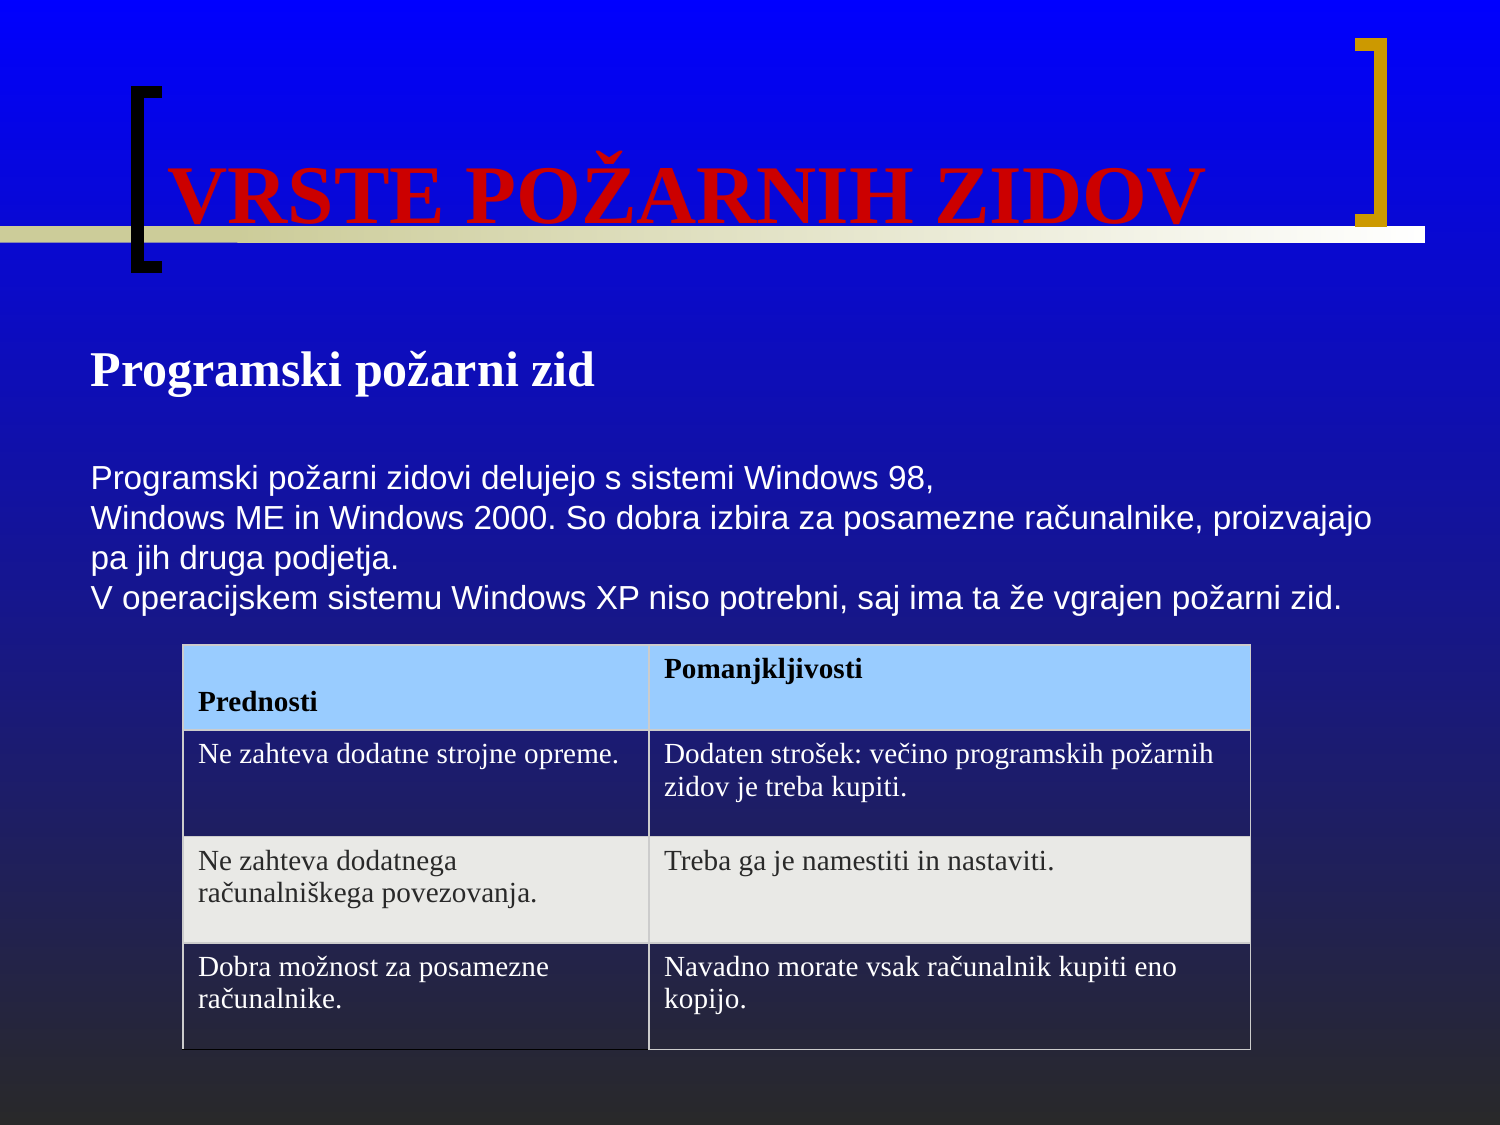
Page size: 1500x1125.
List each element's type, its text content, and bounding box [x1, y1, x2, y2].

title VRSTE POŽARNIH ZIDOV [152, 125, 1328, 248]
table_cell Ne zahteva dodatnega računalniškega povezovanja. [184, 837, 648, 942]
table_cell Treba ga je namestiti in nastaviti. [650, 837, 1250, 942]
table_cell Dodaten strošek: večino programskih požarnih zidov je treba kupiti. [650, 731, 1250, 836]
table_cell Navadno morate vsak računalnik kupiti eno kopijo. [650, 944, 1250, 1049]
text_box Programski požarni zid Programski požarni zidovi delujejo s sistemi Windows 98, Windows ME in Windows 2000. So dobra izbira za posamezne računalnike, proizvajajo pa jih druga podjetja. V operacijskem sistemu Windows XP niso potrebni, saj ima ta že vgrajen požarni zid. [75, 329, 1399, 617]
table_cell Ne zahteva dodatne strojne opreme. [184, 731, 648, 836]
table_header Pomanjkljivosti [650, 646, 1250, 729]
table_cell Dobra možnost za posamezne računalnike. [184, 944, 648, 1049]
table_header Prednosti [184, 646, 648, 729]
